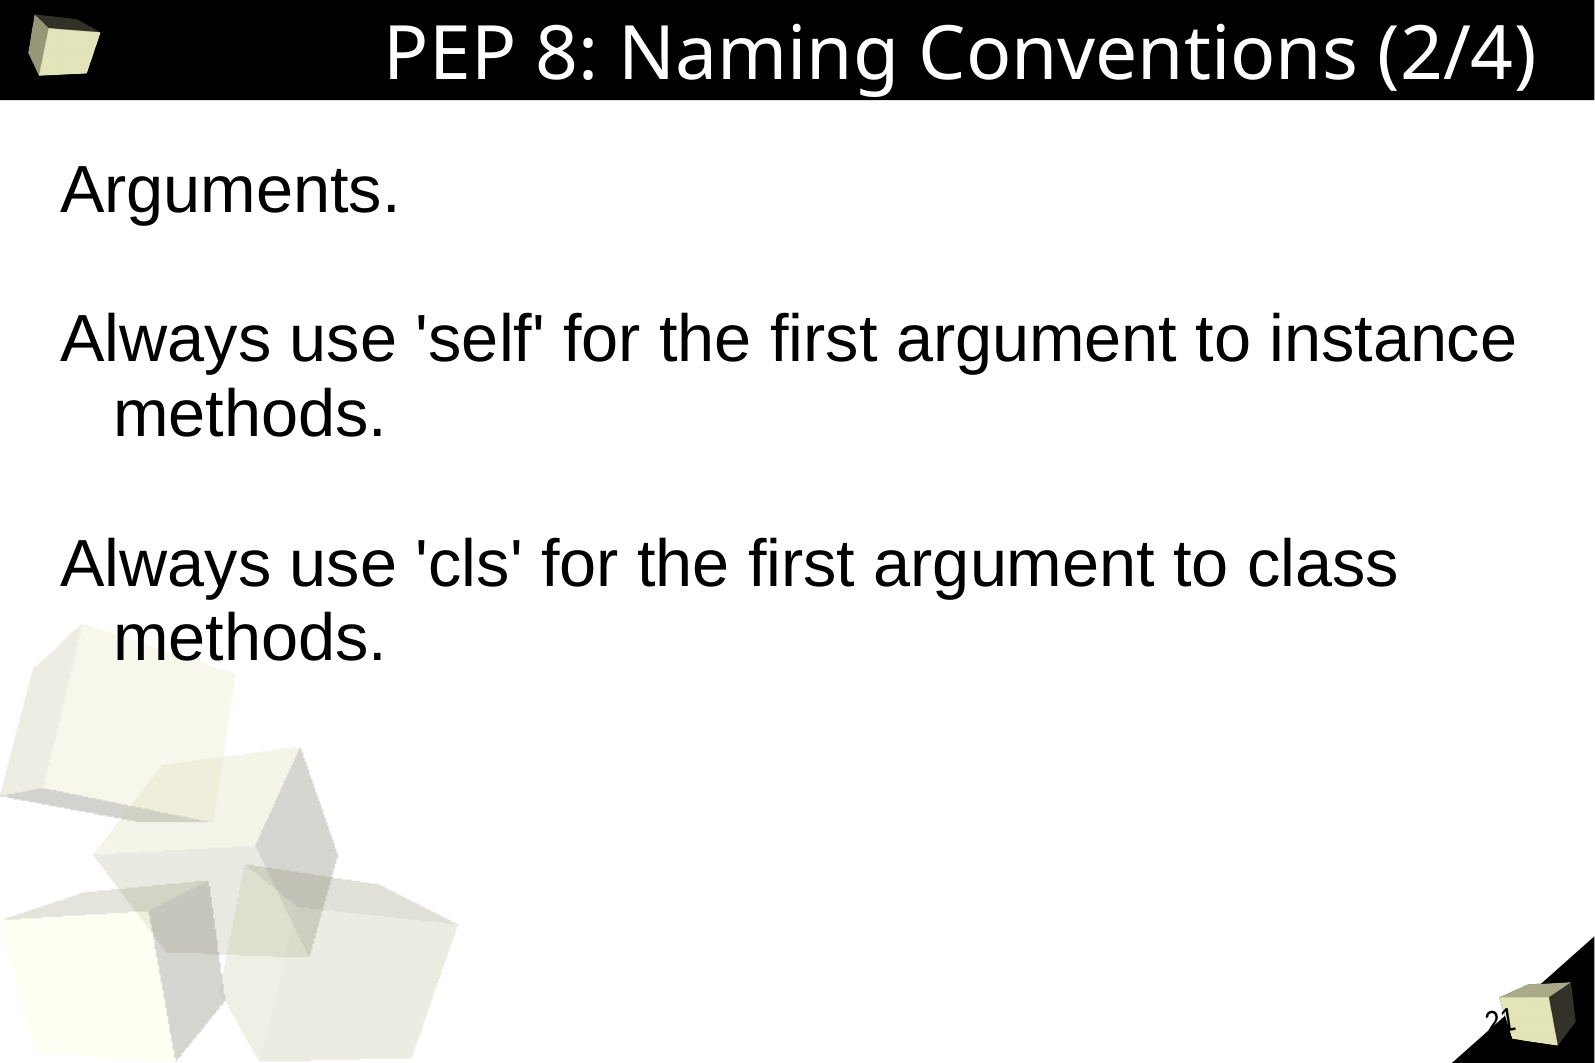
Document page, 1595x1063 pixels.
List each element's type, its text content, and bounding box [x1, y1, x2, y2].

list Arguments. Always use 'self' for the first argument to instance methods. Always use 'cls' for the first argument to class methods. [42, 151, 1554, 1041]
title PEP 8: Naming Conventions (2/4) [113, 0, 1538, 104]
picture [0, 623, 460, 1063]
